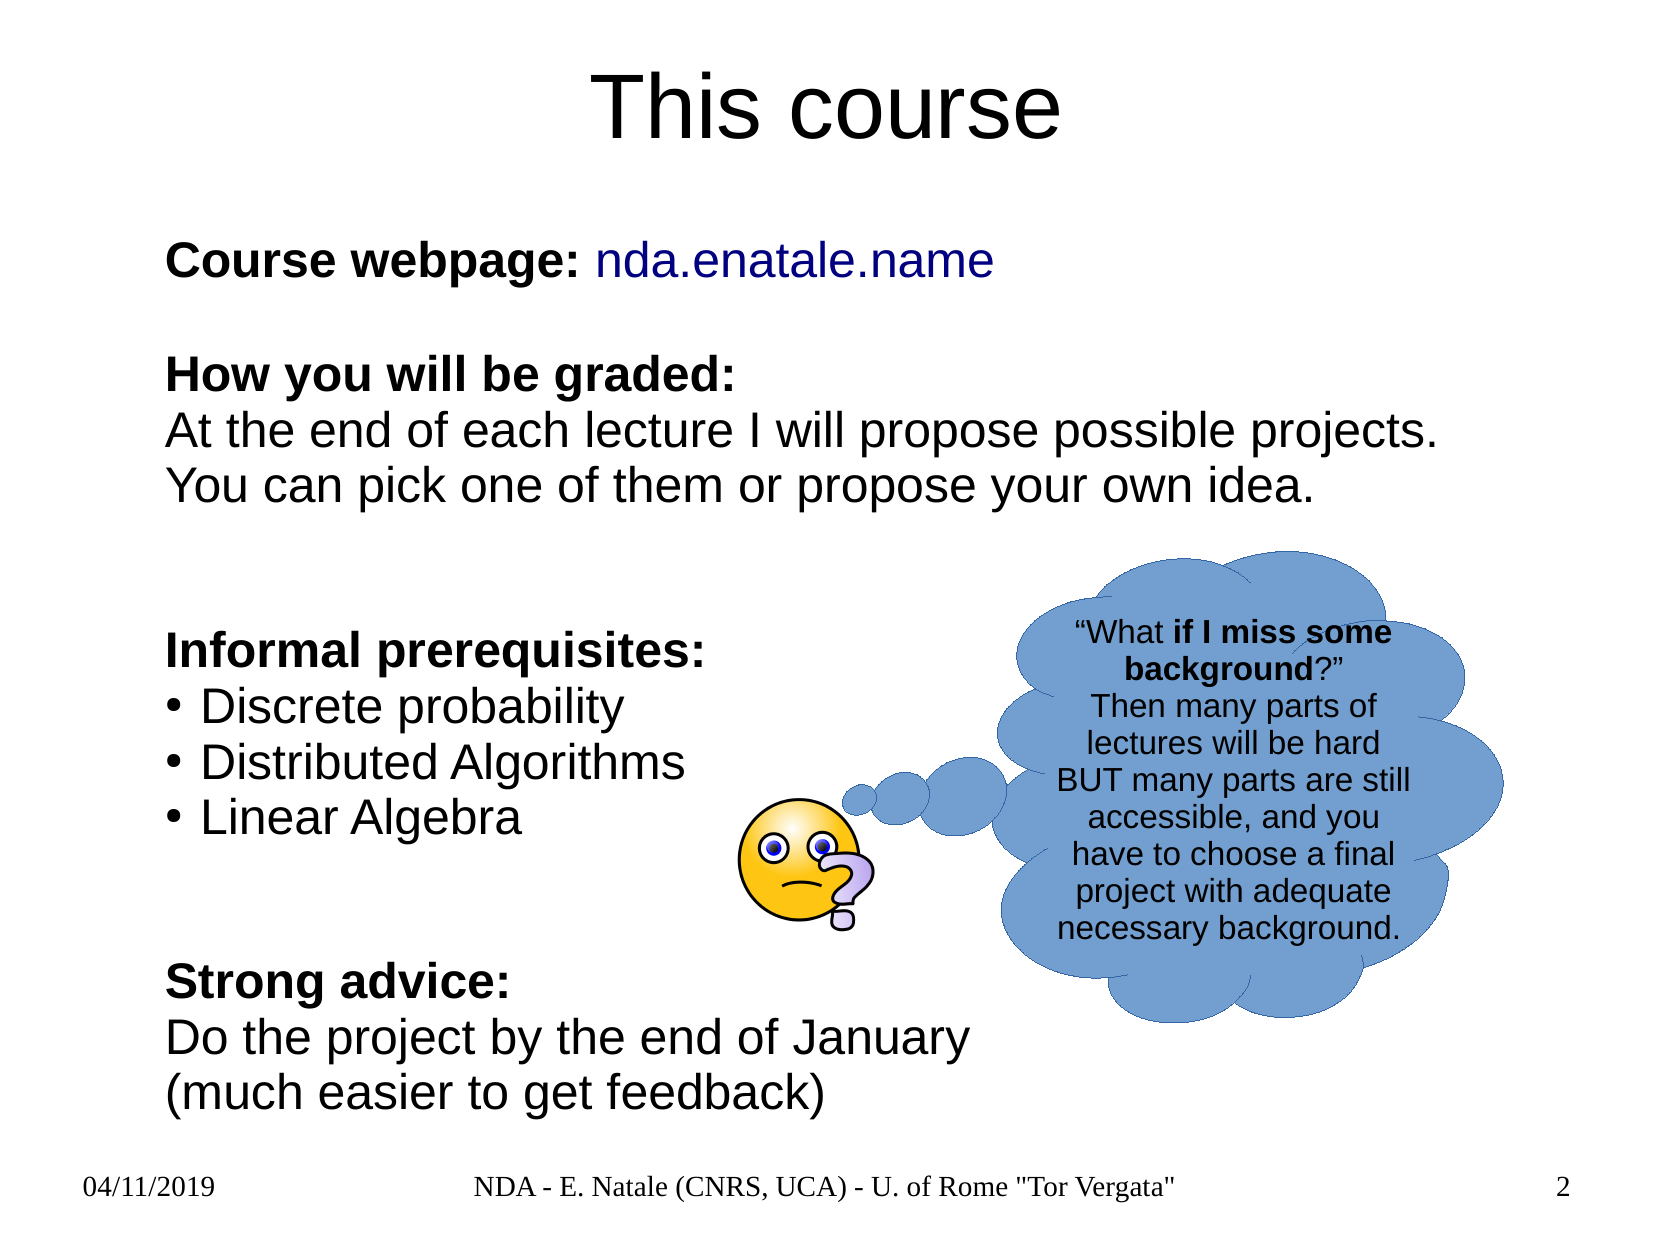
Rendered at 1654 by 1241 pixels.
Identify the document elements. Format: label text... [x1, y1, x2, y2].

title This course [82, 49, 1571, 165]
picture [705, 779, 887, 945]
text_box [1254, 1013, 1316, 1018]
text_box Strong advice: Do the project by the end of January (much easier to get feedback) [150, 945, 991, 1128]
text_box Course webpage: nda.enatale.name [150, 225, 1096, 301]
text_box “What if I miss some background?” Then many parts of lectures will be hard BUT many parts are still accessible, and you have to choose a final project with adequate necessary background. [1038, 605, 1429, 1013]
text_box How you will be graded: At the end of each lecture I will propose possible projects. You can pick one of them or propose your own idea. [150, 338, 1501, 577]
text_box Informal prerequisites: Discrete probability Distributed Algorithms Linear Algebra [150, 615, 826, 909]
text_box [884, 618, 1038, 964]
text_box [1061, 577, 1384, 605]
text_box [1130, 1013, 1219, 1023]
text_box [1429, 630, 1504, 928]
